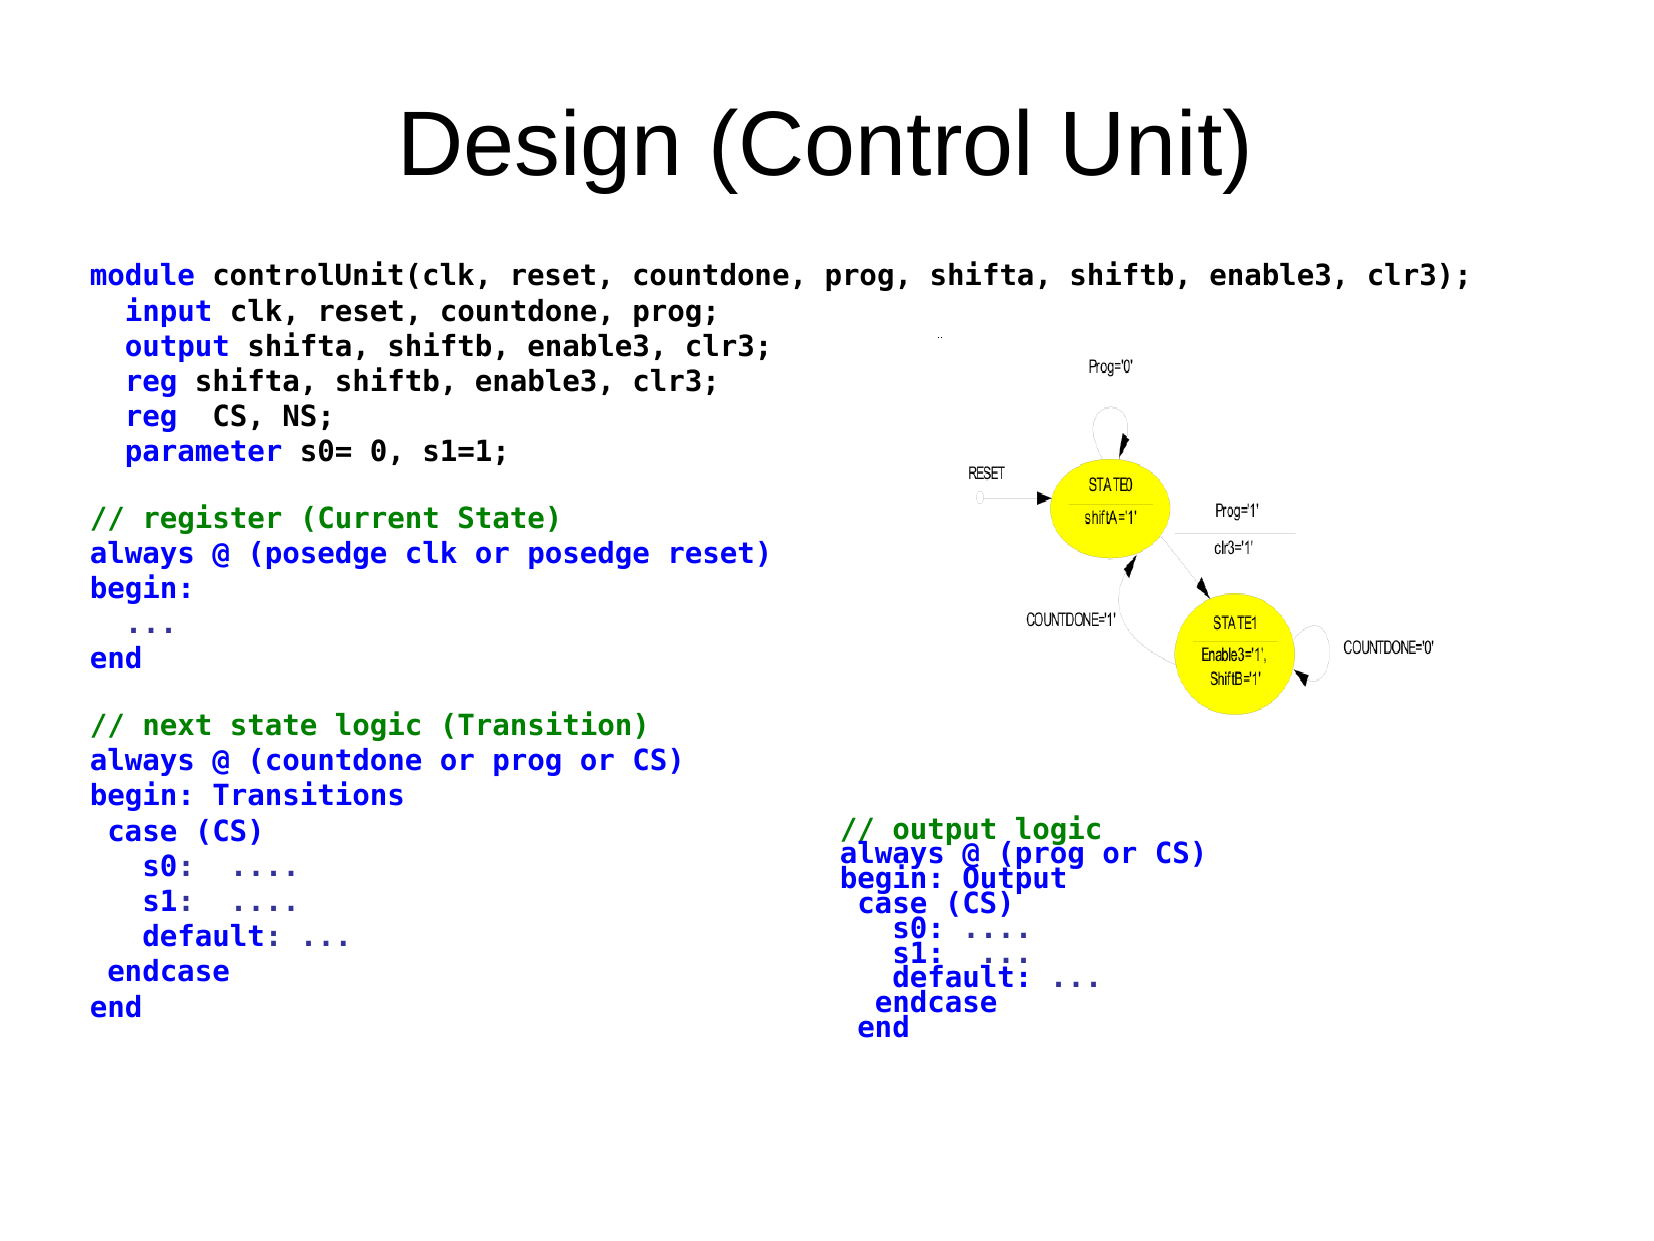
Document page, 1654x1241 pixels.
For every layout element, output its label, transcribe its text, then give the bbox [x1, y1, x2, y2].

title Design (Control Unit) [82, 49, 1570, 256]
picture [937, 337, 1455, 732]
list module controlUnit(clk, reset, countdone, prog, shifta, shiftb, enable3, clr3); input clk, reset, countdone, prog; output shifta, shiftb, enable3, clr3; reg shifta, shiftb, enable3, clr3; reg CS, NS; parameter s0= 0, s1=1; // register (Current State) always @ (posedge clk or posedge reset) begin: ... end // next state logic (Transition) always @ (countdone or prog or CS) begin: Transitions case (CS) s0: .... s1: .... default: ... endcase end [75, 255, 1538, 1031]
text_box // output logic always @ (prog or CS) begin: Output case (CS) s0: .... s1: ... default: ... endcase end [825, 811, 1223, 1051]
